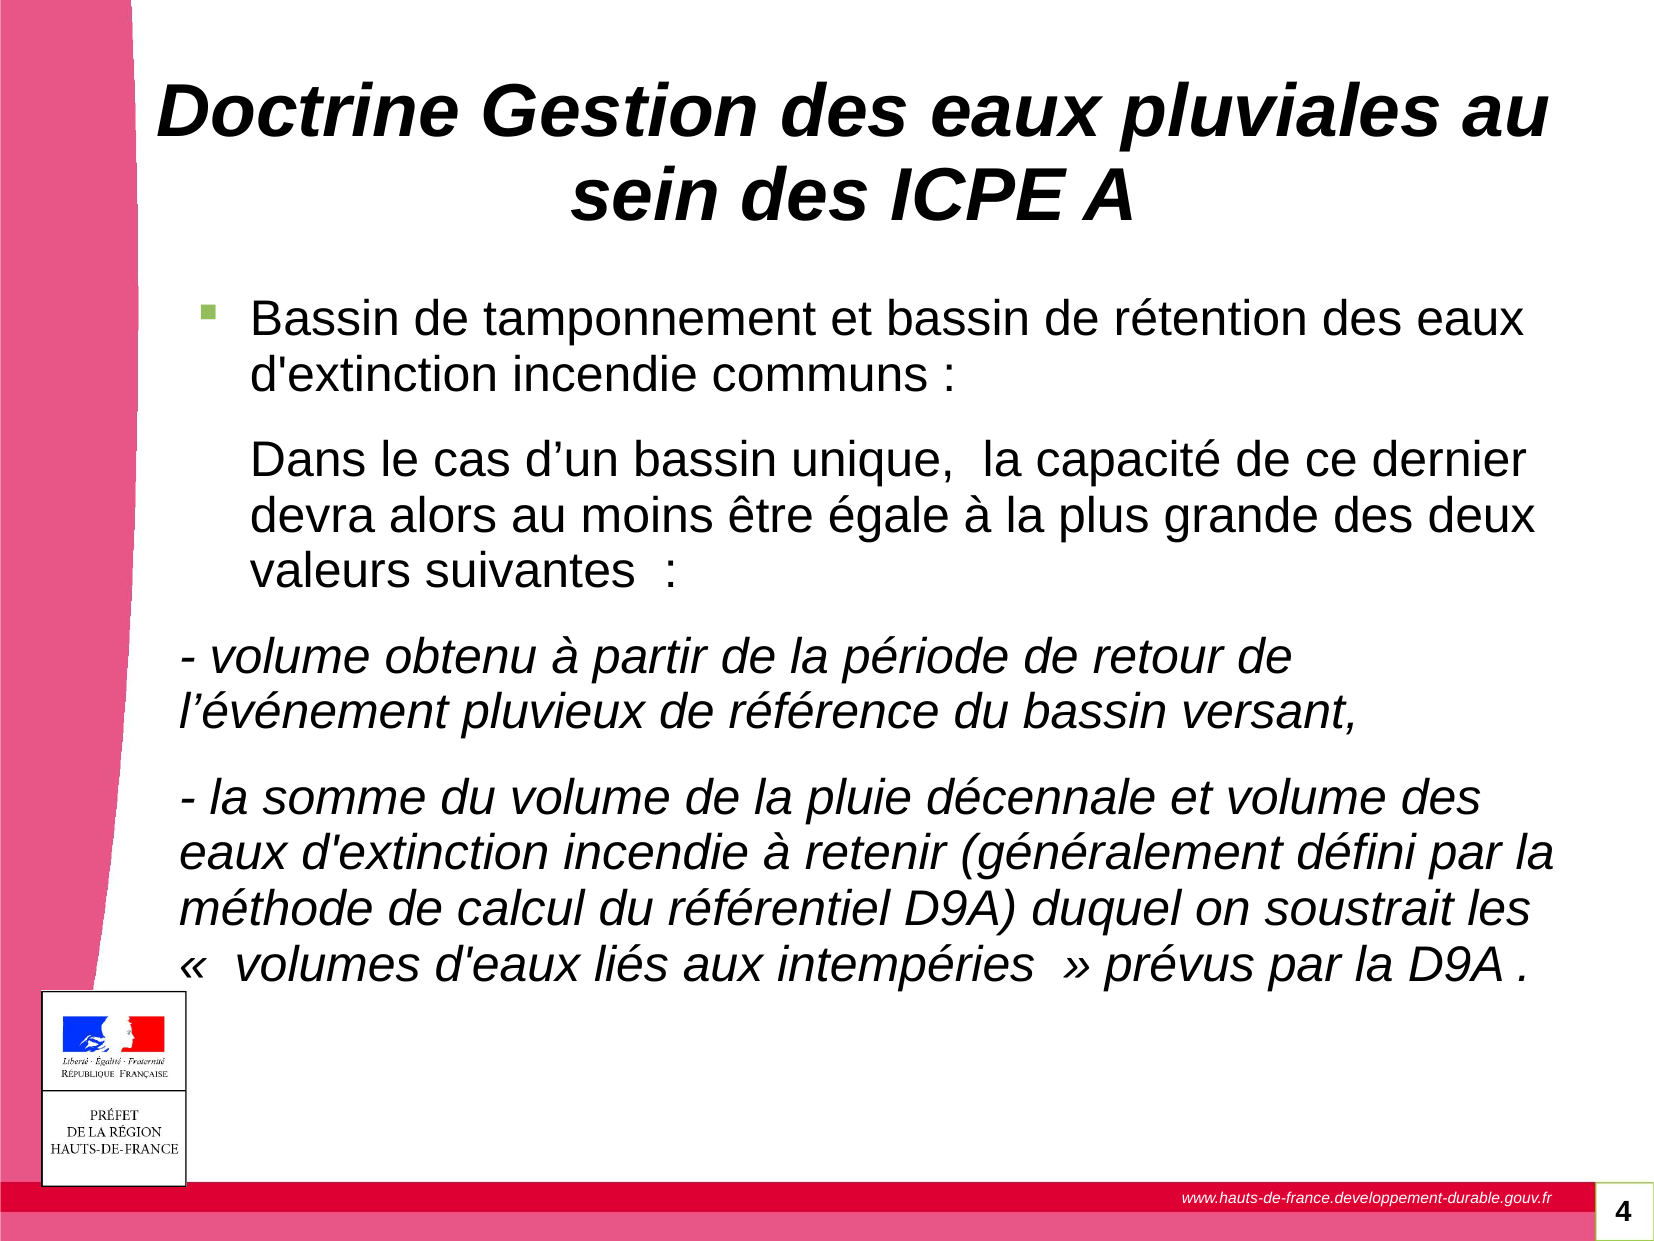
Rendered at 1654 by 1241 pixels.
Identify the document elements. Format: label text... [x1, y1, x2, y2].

list Bassin de tamponnement et bassin de rétention des eaux d'extinction incendie communs : Dans le cas d’un bassin unique, la capacité de ce dernier devra alors au moins être égale à la plus grande des deux valeurs suivantes : - volume obtenu à partir de la période de retour de l’événement pluvieux de référence du bassin versant, - la somme du volume de la pluie décennale et volume des eaux d'extinction incendie à retenir (généralement défini par la méthode de calcul du référentiel D9A) duquel on soustrait les « volumes d'eaux liés aux intempéries » prévus par la D9A . [179, 293, 1574, 1048]
picture [0, 0, 1654, 1241]
title Doctrine Gestion des eaux pluviales au sein des ICPE A [95, 13, 1613, 293]
